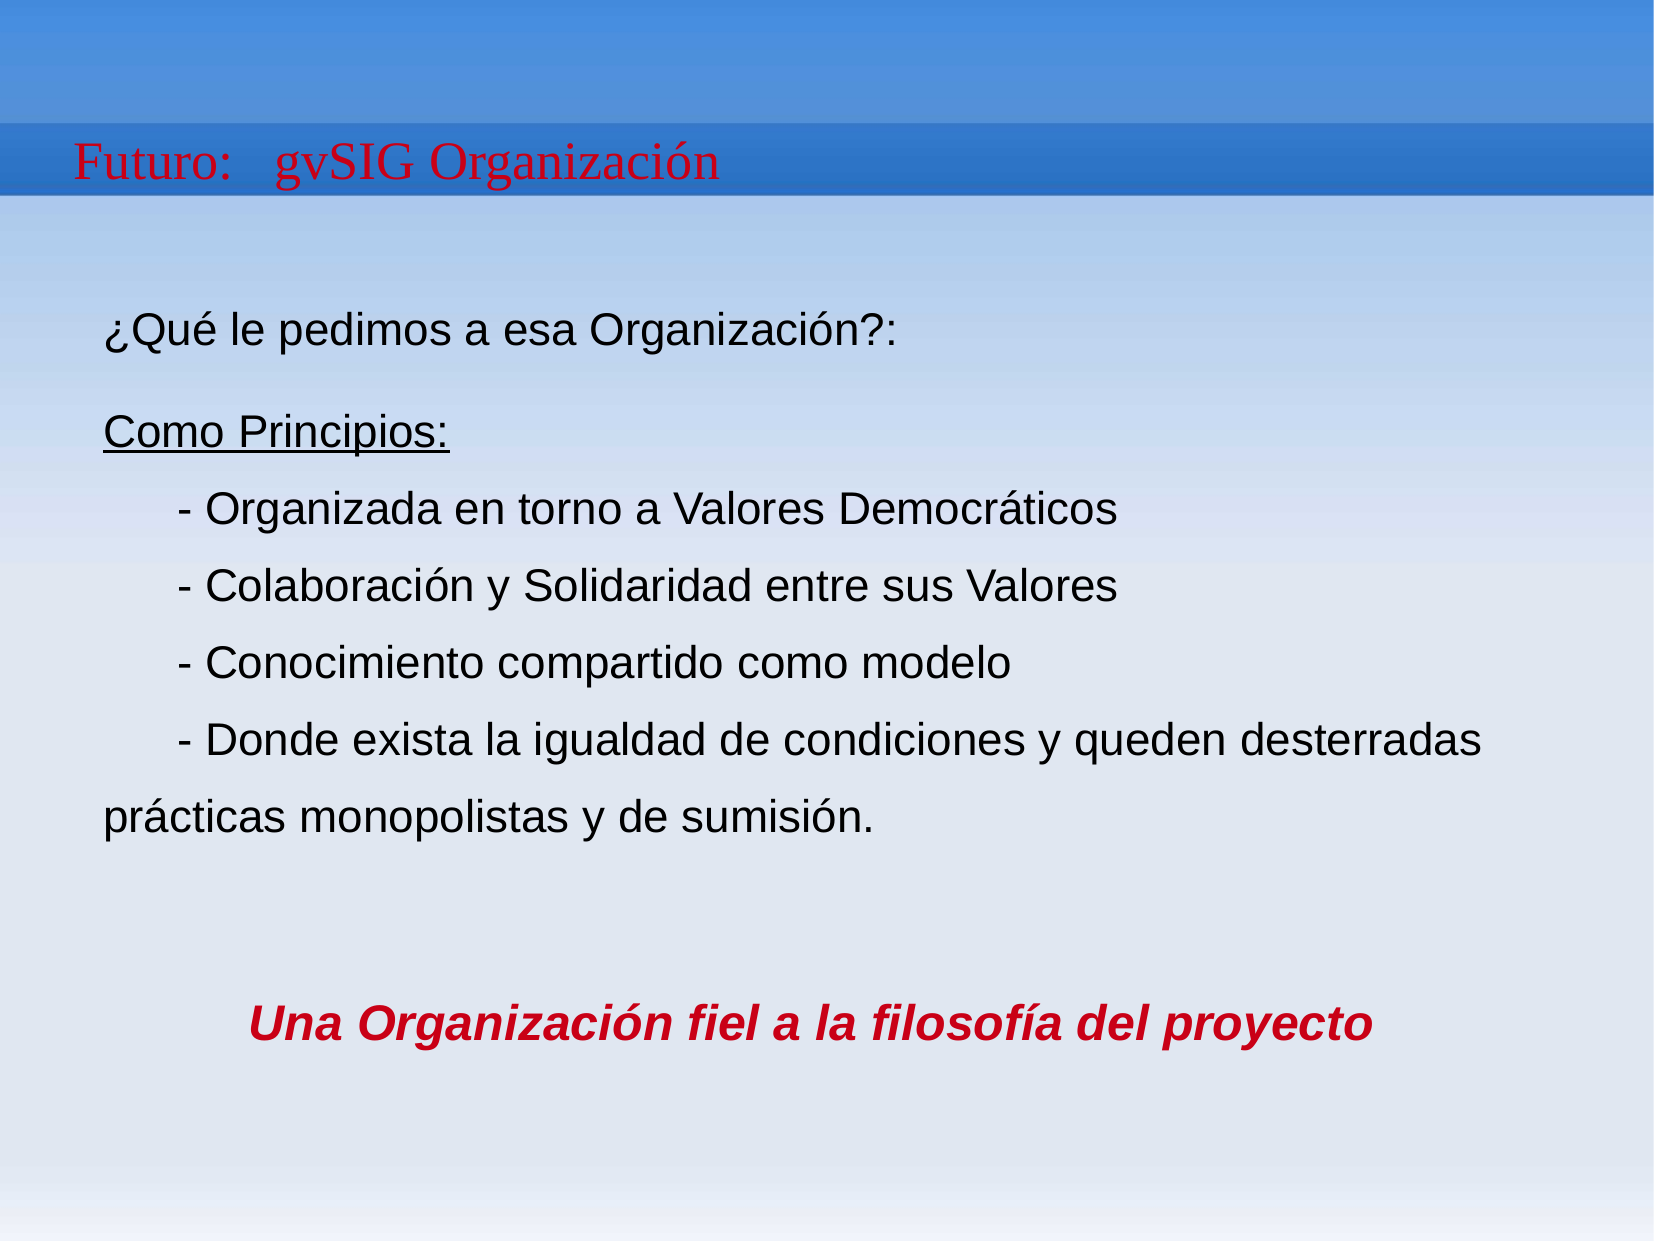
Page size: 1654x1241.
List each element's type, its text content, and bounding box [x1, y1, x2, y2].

text_box ¿Qué le pedimos a esa Organización?: Como Principios: - Organizada en torno a Valores Democráticos - Colaboración y Solidaridad entre sus Valores - Conocimiento compartido como modelo - Donde exista la igualdad de condiciones y queden desterradas prácticas monopolistas y de sumisión. Una Organización fiel a la filosofía del proyecto [88, 236, 1536, 1059]
picture [0, 0, 1654, 1241]
text_box Futuro: gvSIG Organización [59, 124, 975, 205]
